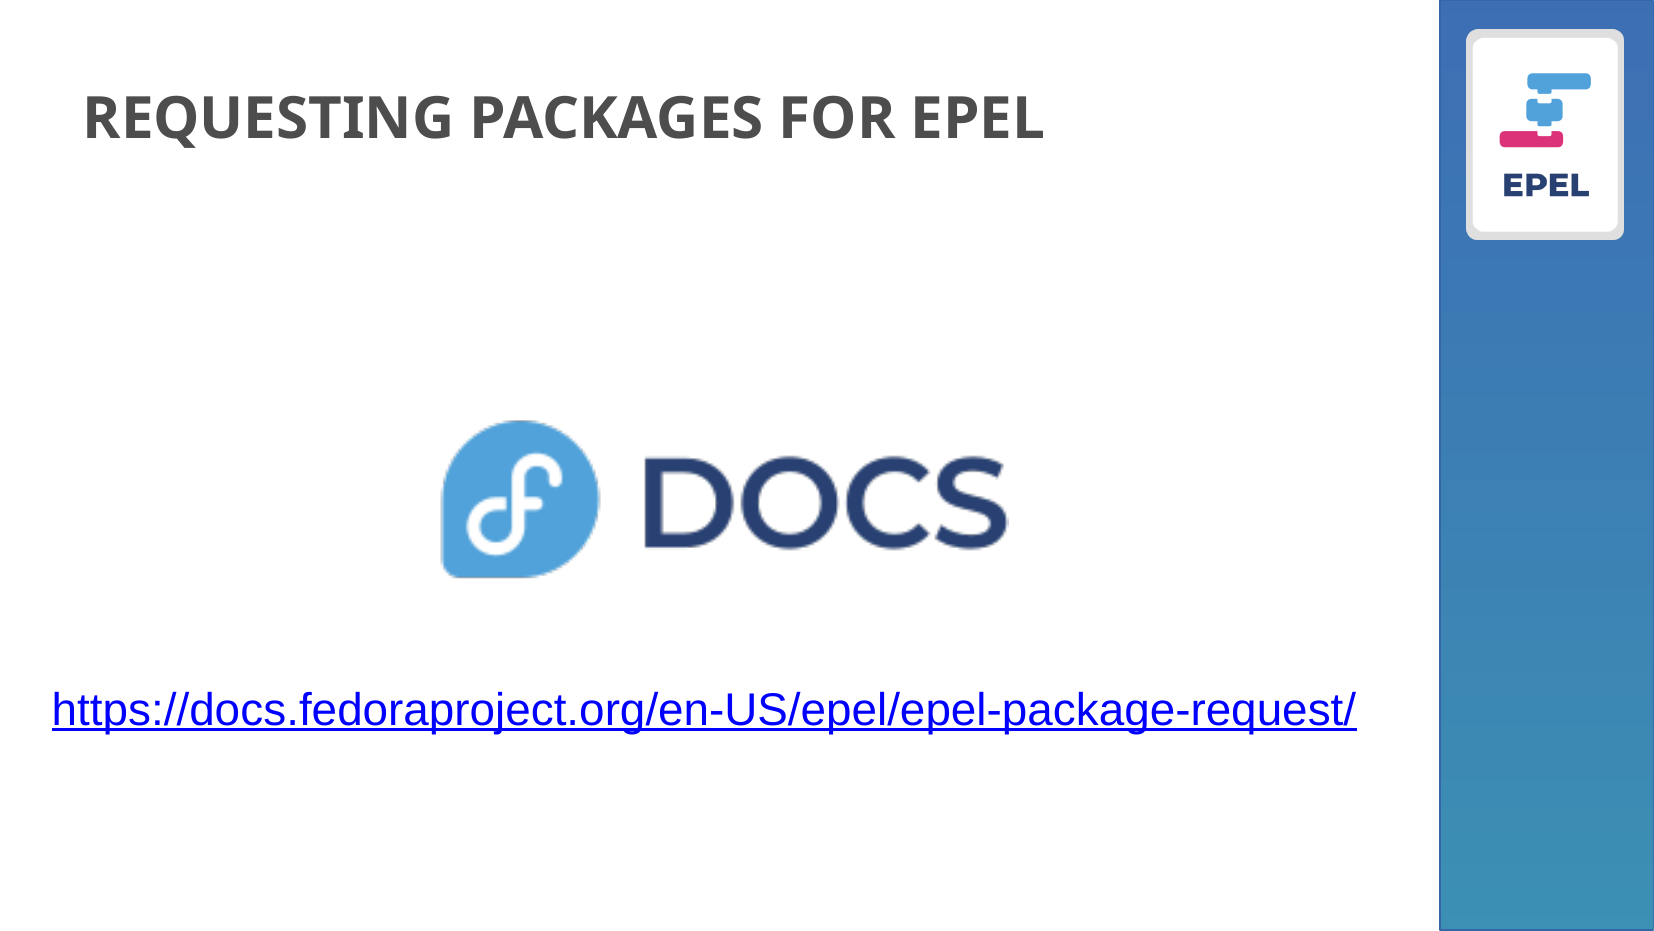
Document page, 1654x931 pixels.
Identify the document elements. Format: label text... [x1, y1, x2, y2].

picture [1466, 29, 1624, 240]
picture [399, 399, 1009, 601]
text_box REQUESTING PACKAGES FOR EPEL [82, 37, 1398, 193]
text_box https://docs.fedoraproject.org/en-US/epel/epel-package-request/ [36, 664, 1403, 805]
